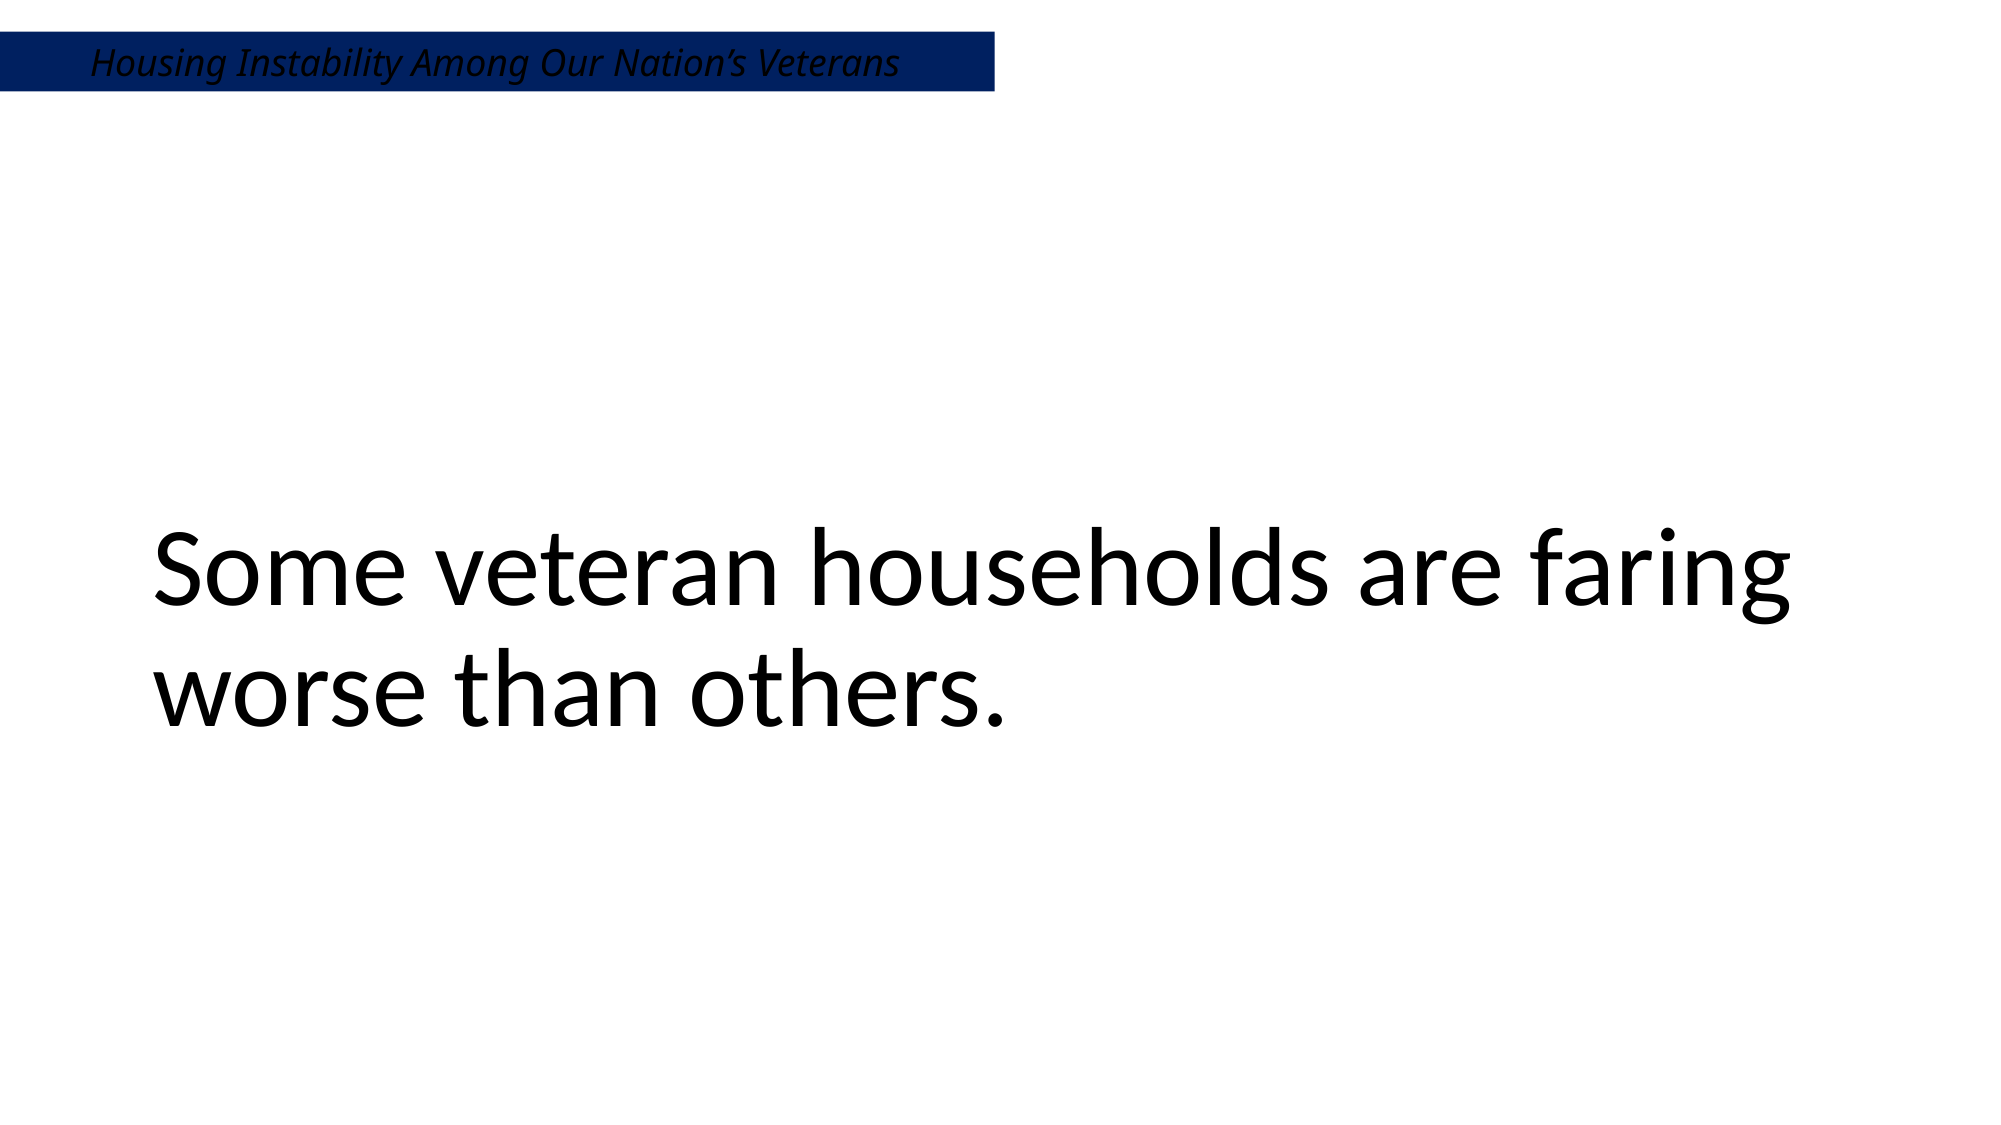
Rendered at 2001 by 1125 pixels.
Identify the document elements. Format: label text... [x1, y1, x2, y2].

text_box Housing Instability Among Our Nation’s Veterans [0, 31, 995, 92]
list Some veteran households are faring worse than others. [137, 185, 1863, 1014]
